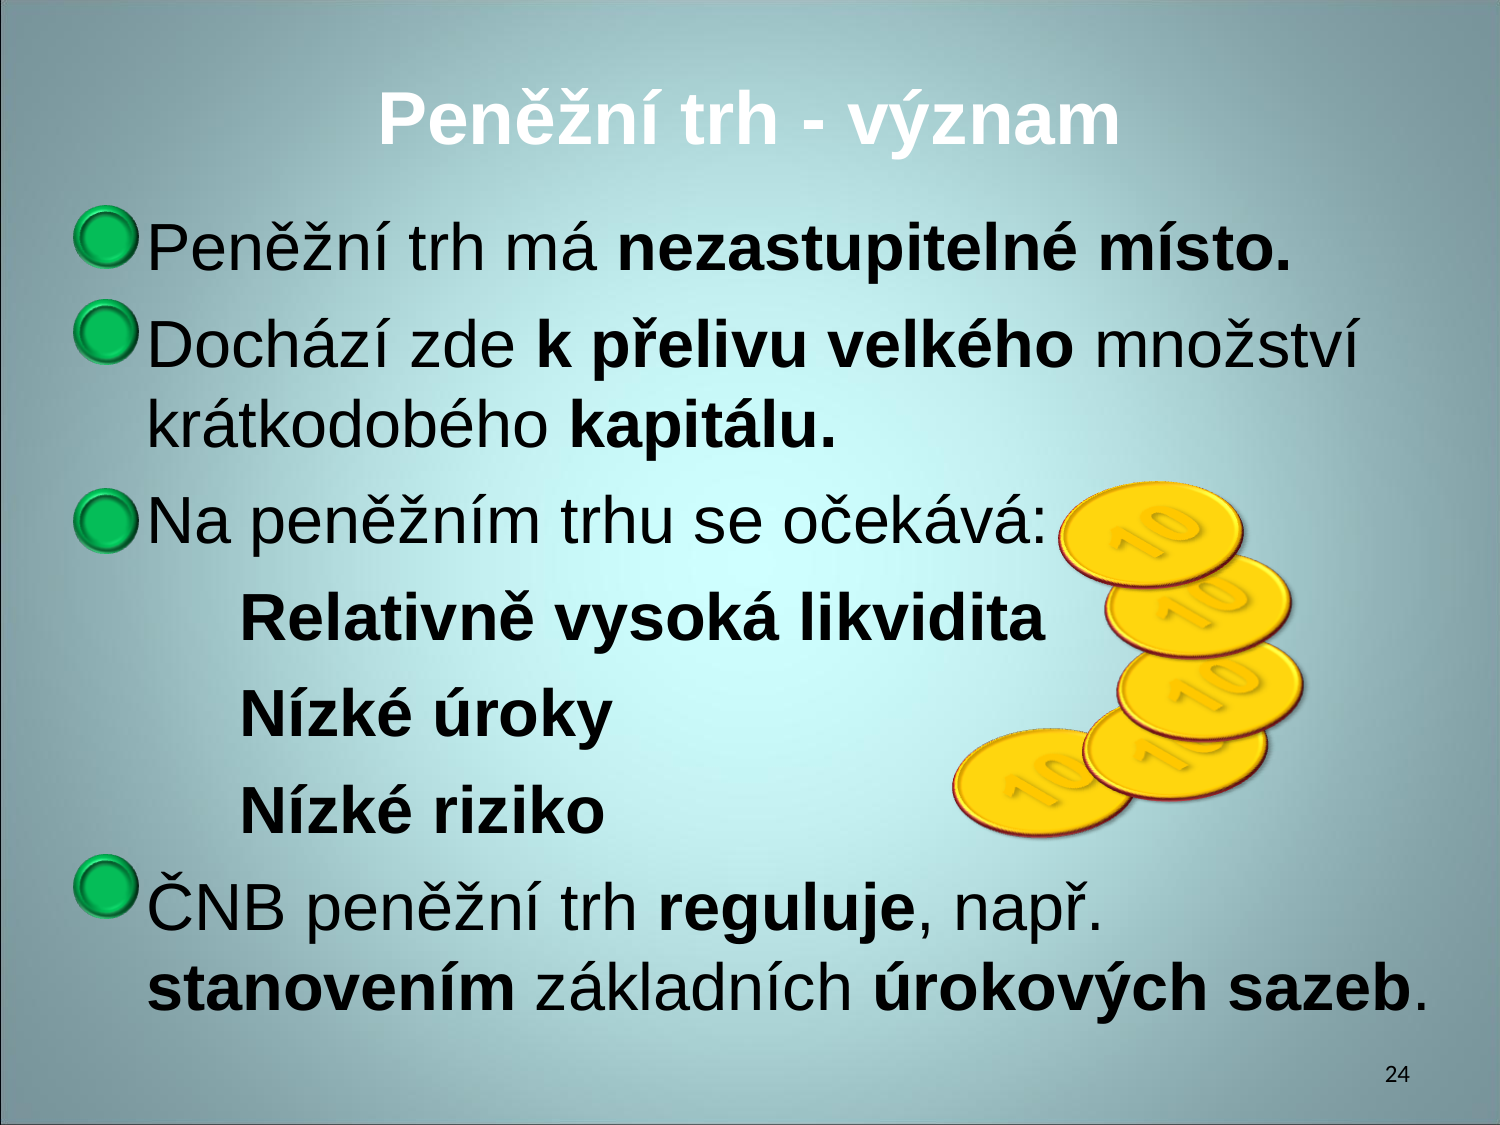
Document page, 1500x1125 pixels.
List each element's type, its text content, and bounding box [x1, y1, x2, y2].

list Peněžní trh má nezastupitelné místo. Dochází zde k přelivu velkého množství krátkodobého kapitálu. Na peněžním trhu se očekává: Relativně vysoká likvidita Nízké úroky Nízké riziko ČNB peněžní trh reguluje, např. stanovením základních úrokových sazeb. [74, 196, 1459, 1125]
title Peněžní trh - význam [75, 45, 1426, 185]
picture [890, 446, 1371, 878]
text_box <číslo> [1074, 1042, 1426, 1103]
picture [0, 0, 1500, 1125]
